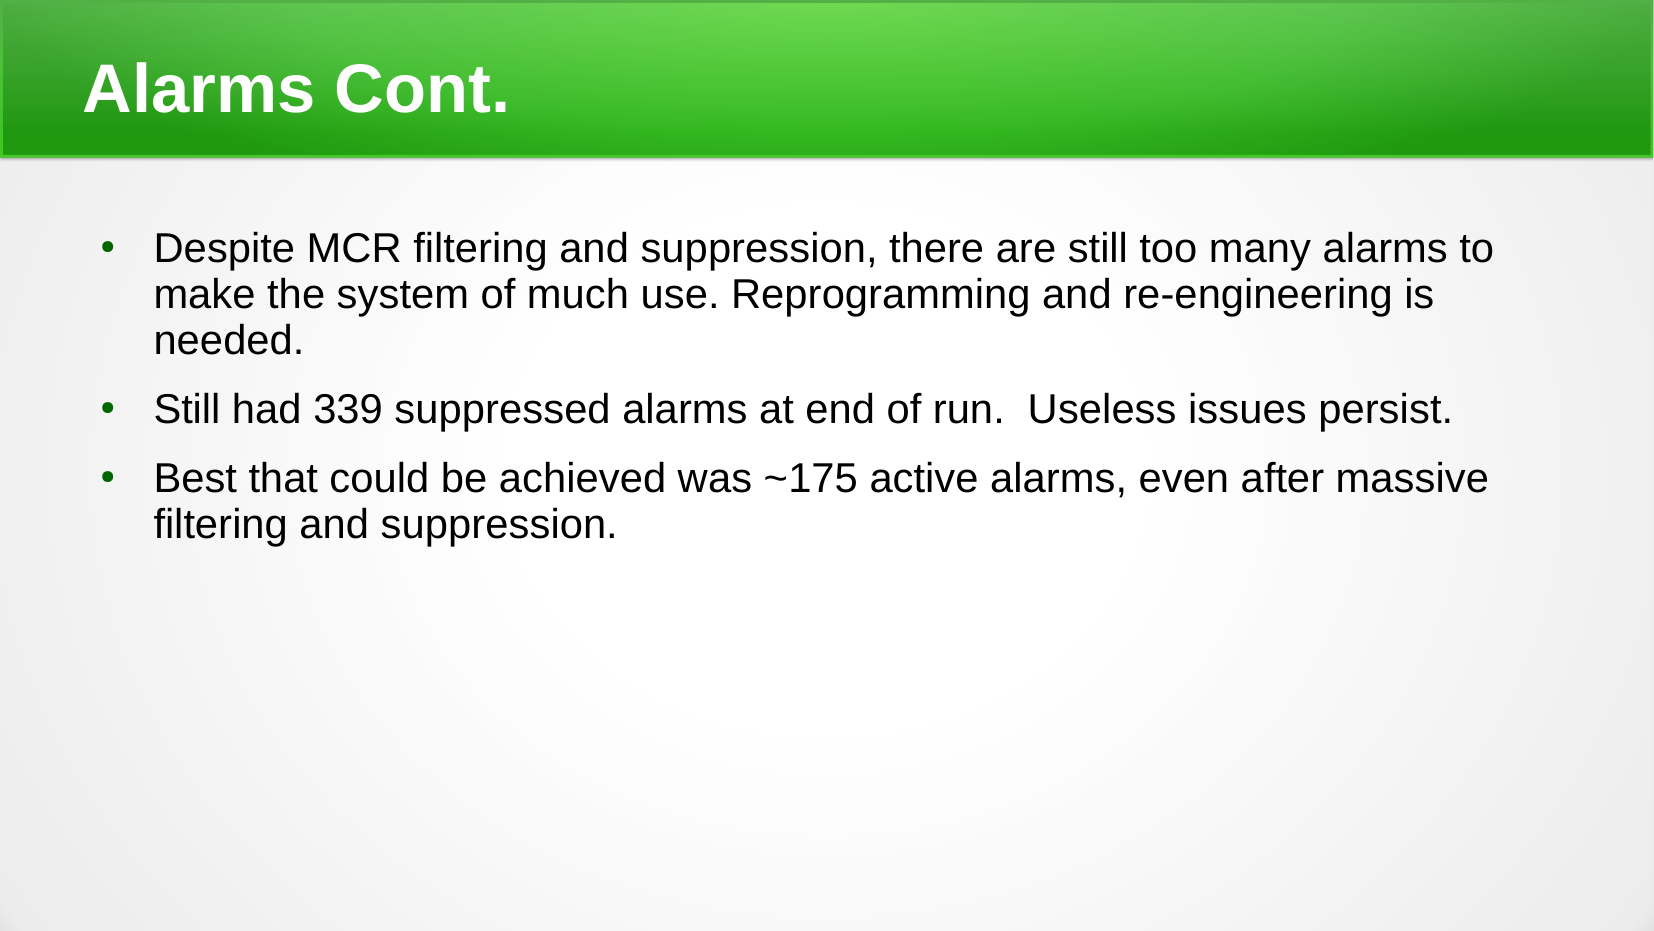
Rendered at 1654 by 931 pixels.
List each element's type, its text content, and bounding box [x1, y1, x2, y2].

title Alarms Cont. [82, 35, 1571, 142]
list Despite MCR filtering and suppression, there are still too many alarms to make the system of much use. Reprogramming and re-engineering is needed. Still had 339 suppressed alarms at end of run. Useless issues persist. Best that could be achieved was ~175 active alarms, even after massive filtering and suppression. [82, 224, 1571, 764]
